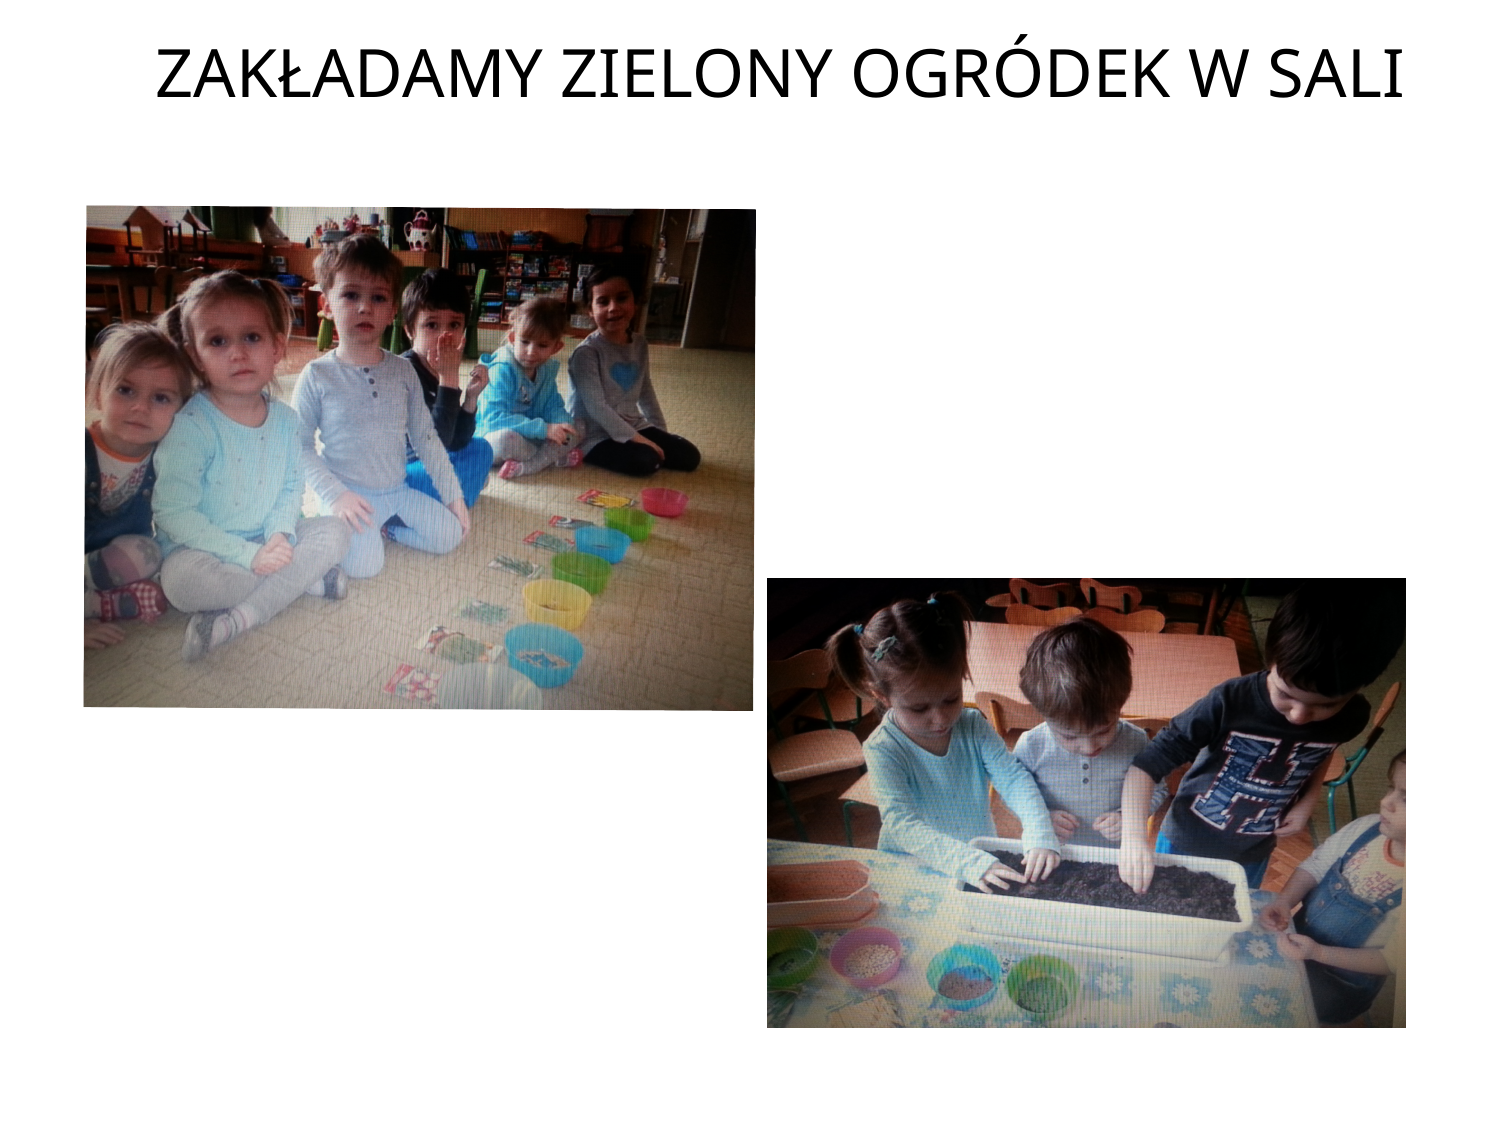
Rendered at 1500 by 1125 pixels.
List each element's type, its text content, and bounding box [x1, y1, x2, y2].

picture [83, 205, 756, 711]
title ZAKŁADAMY ZIELONY OGRÓDEK W SALI [105, 23, 1456, 211]
picture [767, 578, 1406, 1028]
